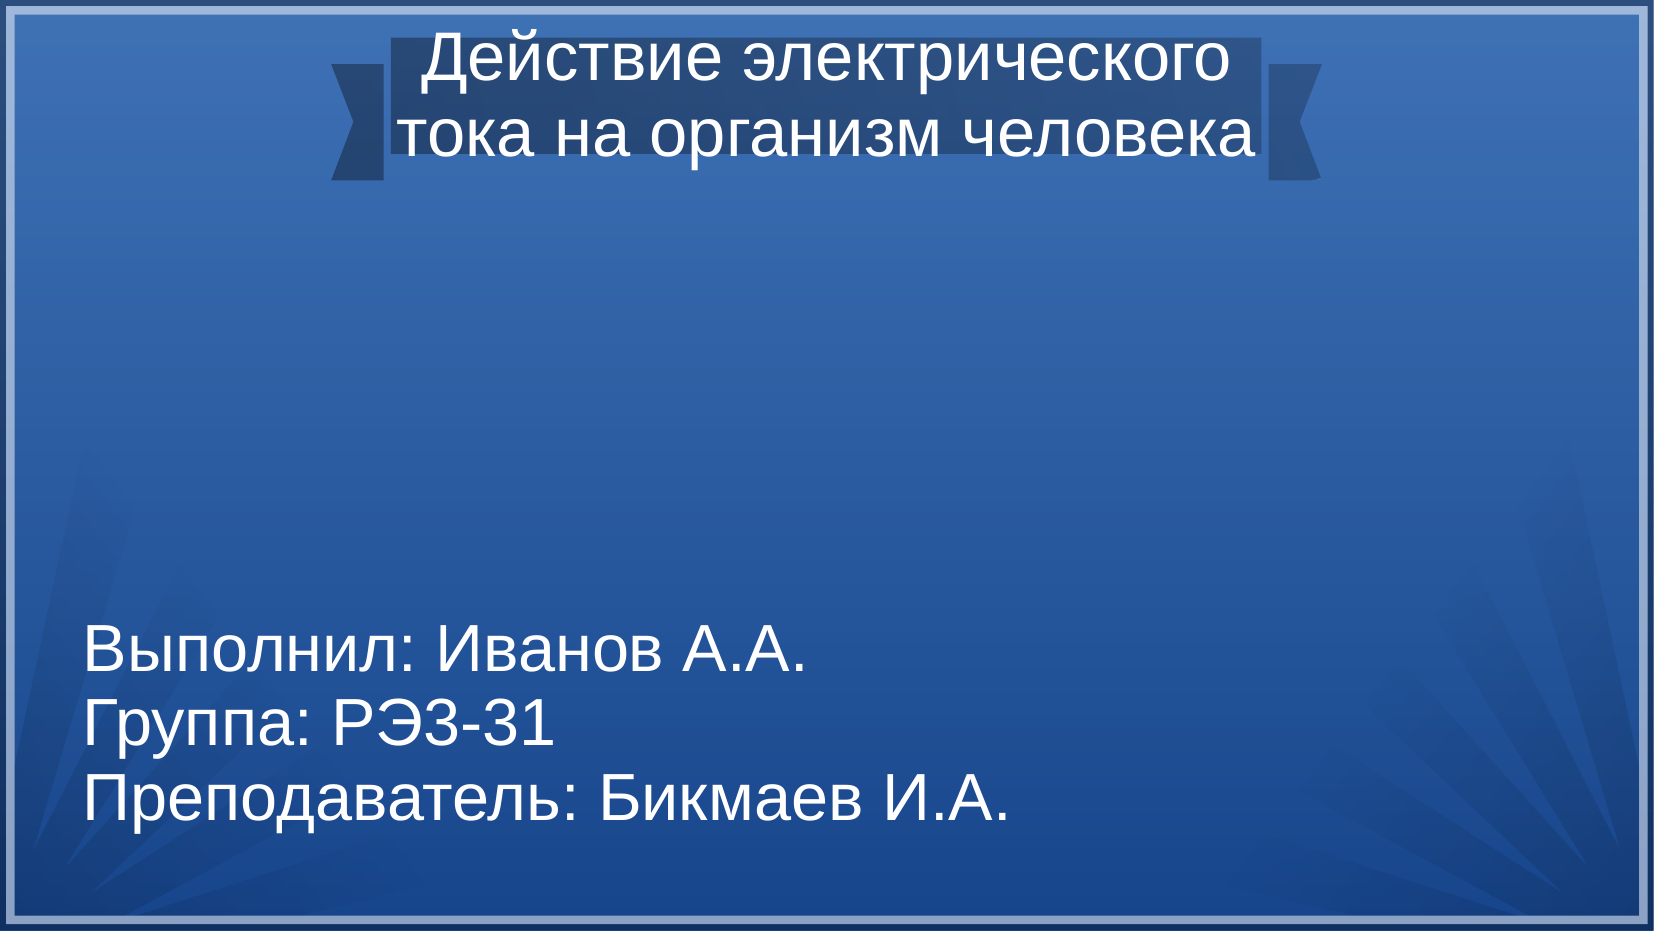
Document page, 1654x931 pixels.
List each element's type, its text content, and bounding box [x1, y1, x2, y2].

title Действие электрического тока на организм человека [389, 17, 1264, 172]
subtitle Выполнил: Иванов А.А. Группа: РЭ3-31 Преподаватель: Бикмаев И.А. [82, 224, 1571, 848]
